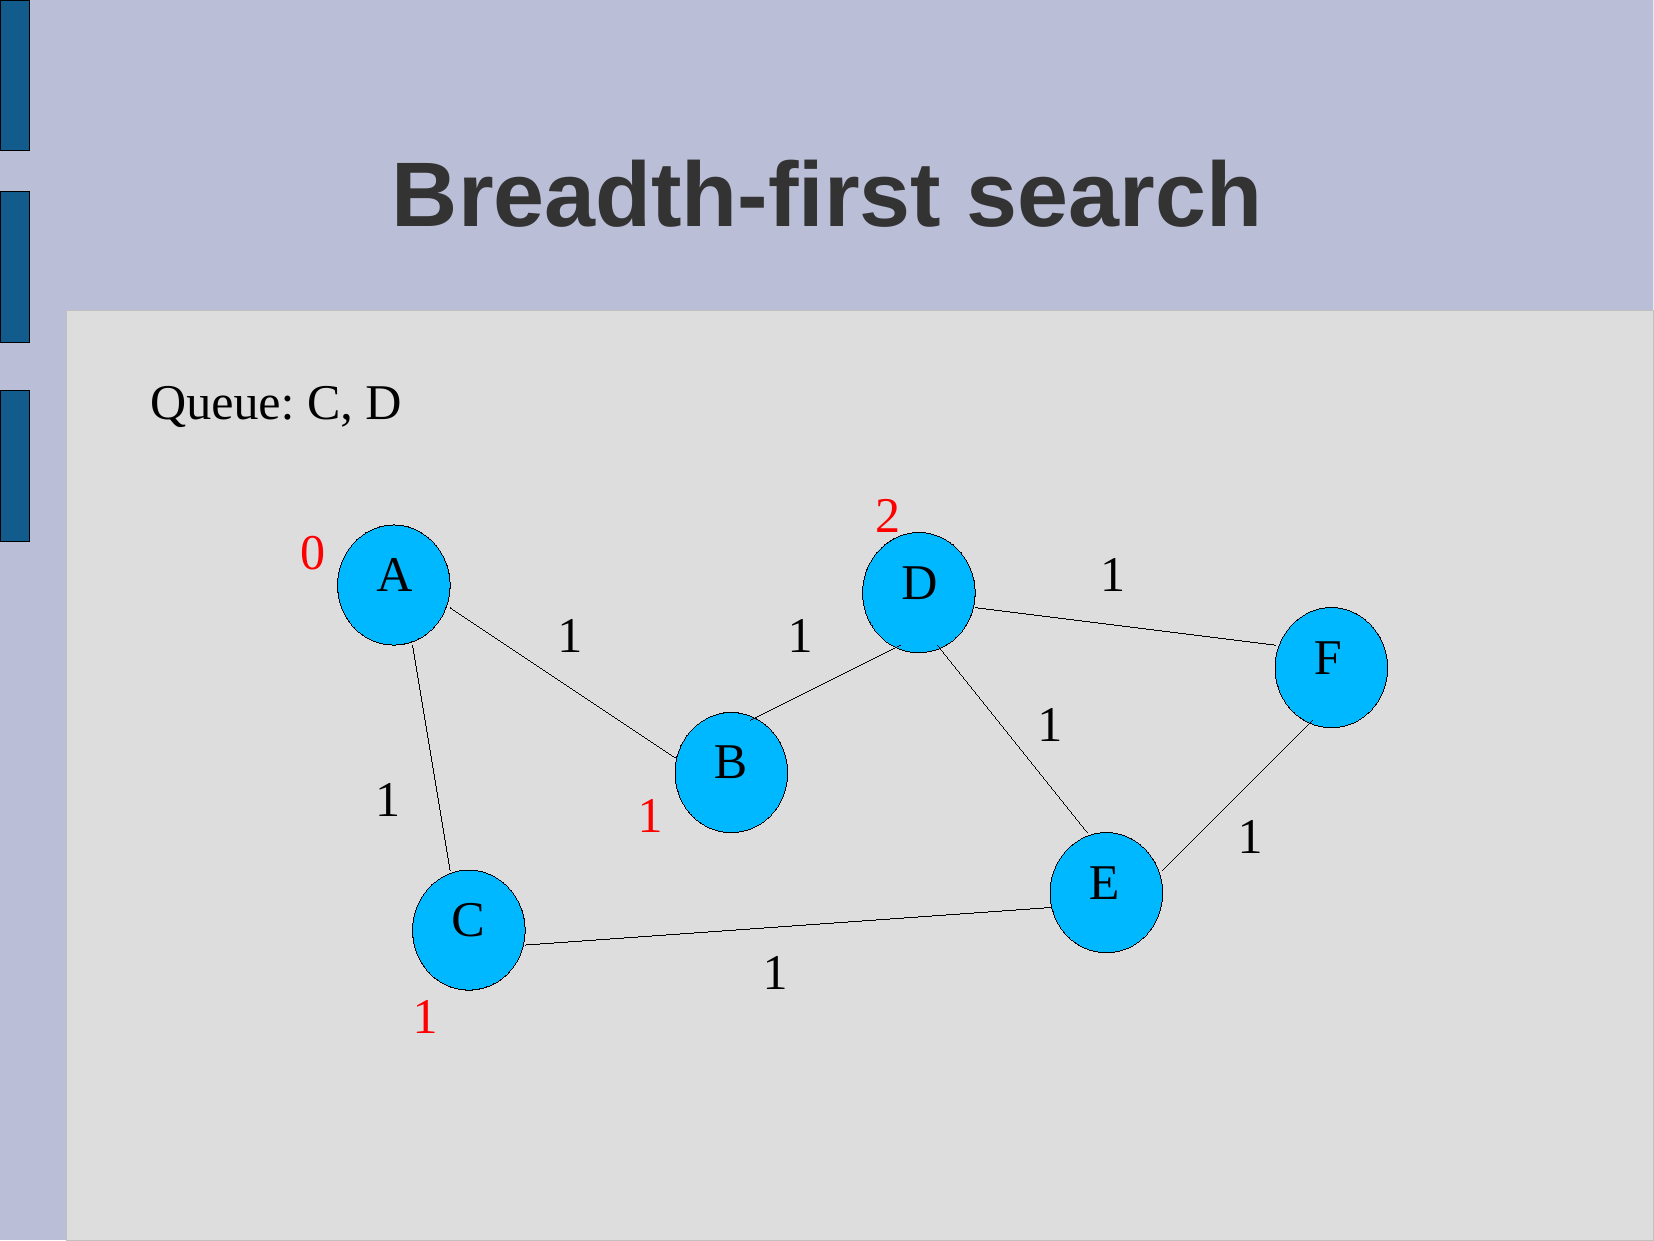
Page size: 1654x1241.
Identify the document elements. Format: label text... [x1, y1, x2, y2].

text_box 1 [787, 607, 813, 663]
text_box 1 [1237, 809, 1263, 865]
text_box 1 [762, 945, 788, 1001]
text_box 1 [1037, 697, 1063, 753]
text_box E [1088, 854, 1120, 910]
text_box 1 [375, 772, 401, 828]
text_box 1 [637, 787, 676, 843]
text_box 1 [412, 989, 438, 1045]
text_box [1275, 607, 1388, 728]
text_box [1050, 832, 1163, 953]
text_box C [451, 892, 485, 948]
text_box 1 [557, 607, 583, 663]
text_box [412, 870, 526, 991]
title Breadth-first search [121, 91, 1534, 299]
text_box F [1313, 629, 1342, 685]
text_box 2 [874, 487, 901, 543]
text_box B [713, 734, 748, 790]
text_box [675, 712, 788, 833]
text_box 0 [300, 525, 326, 581]
text_box Queue: C, D [150, 375, 402, 431]
text_box D [901, 554, 938, 610]
text_box [337, 524, 451, 646]
text_box 1 [1100, 547, 1126, 603]
text_box A [376, 547, 413, 603]
text_box [862, 532, 976, 653]
